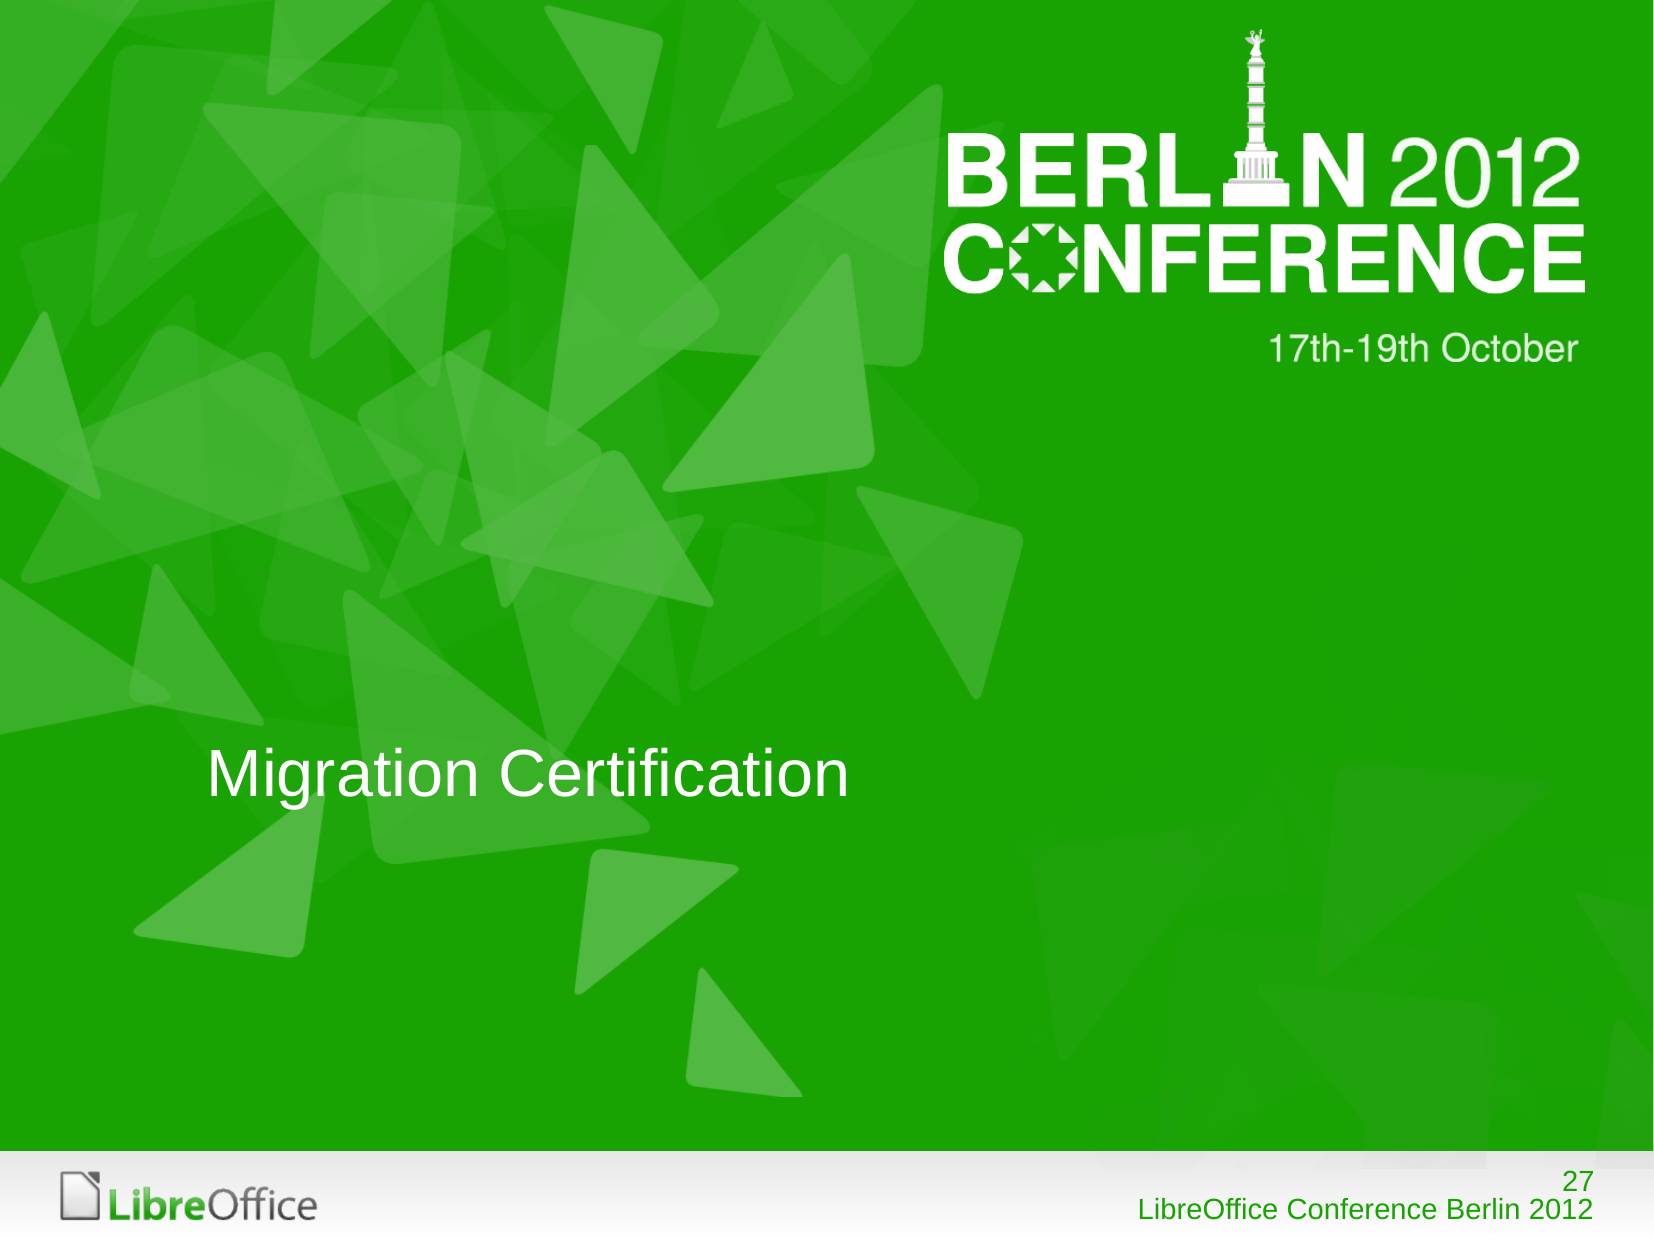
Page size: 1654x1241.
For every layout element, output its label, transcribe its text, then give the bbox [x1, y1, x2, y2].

picture [0, 0, 1654, 1169]
picture [41, 1152, 337, 1240]
title Migration Certification [206, 685, 1477, 863]
